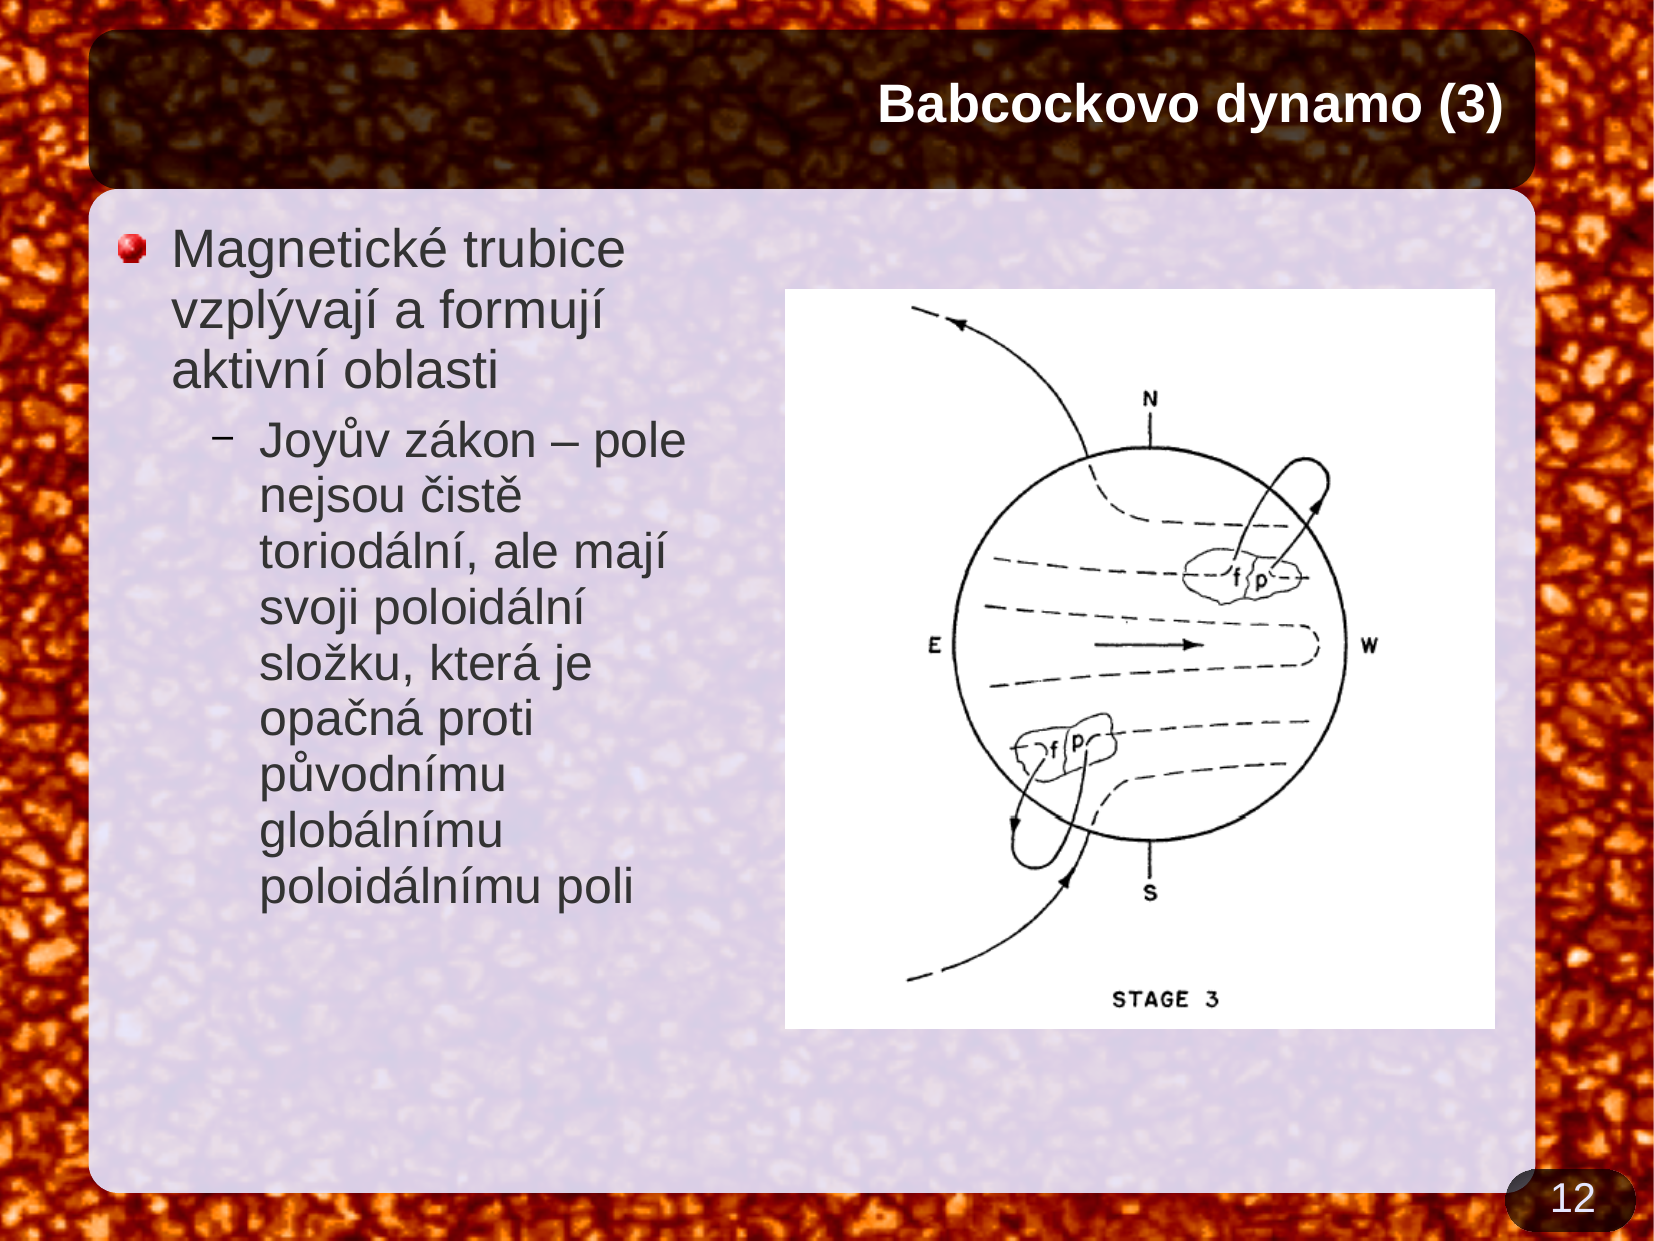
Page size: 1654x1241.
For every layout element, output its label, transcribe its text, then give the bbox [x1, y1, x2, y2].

title Babcockovo dynamo (3) [118, 59, 1506, 148]
picture [0, 0, 1654, 1241]
list Magnetické trubice vzplývají a formují aktivní oblasti Joyův zákon – pole nejsou čistě toriodální, ale mají svoji poloidální složku, která je opačná proti původnímu globálnímu poloidálnímu poli [118, 218, 709, 1164]
